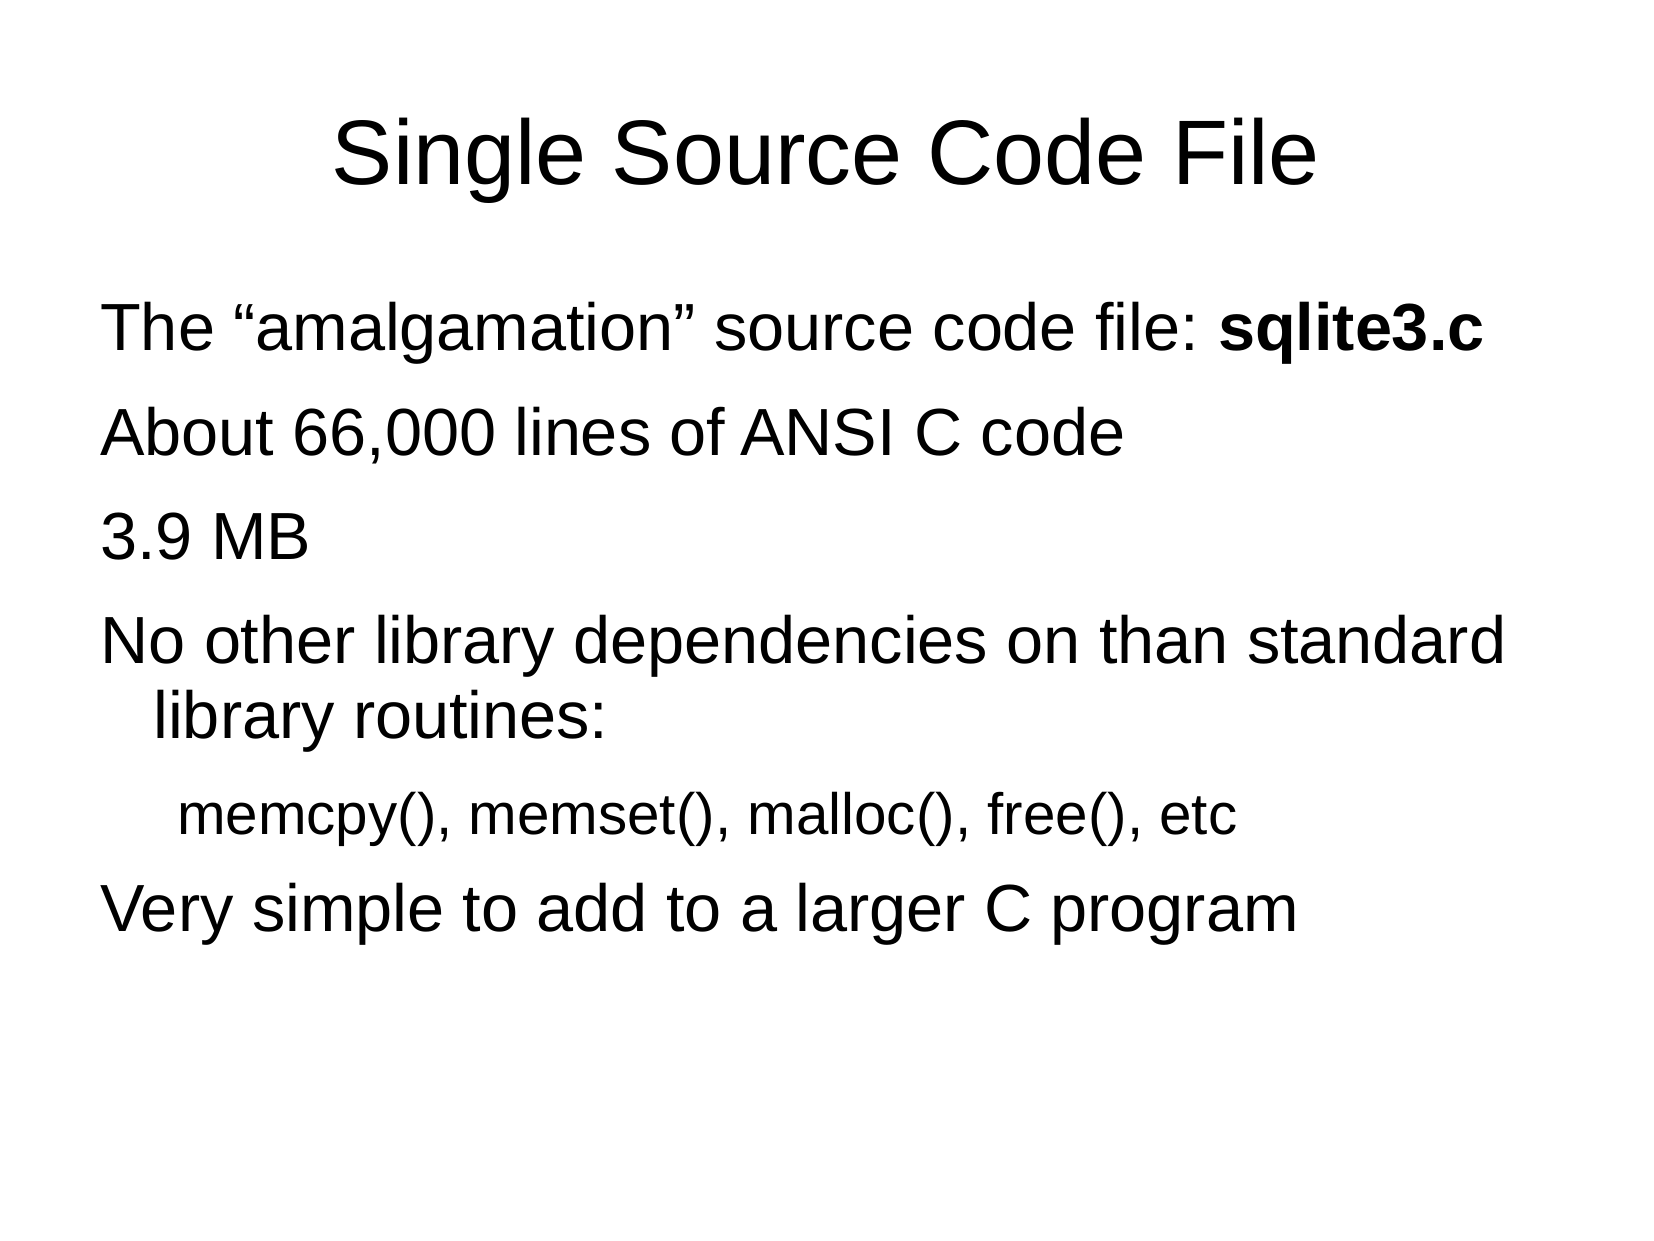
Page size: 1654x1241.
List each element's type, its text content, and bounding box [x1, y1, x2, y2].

list The “amalgamation” source code file: sqlite3.c About 66,000 lines of ANSI C code 3.9 MB No other library dependencies on than standard library routines: memcpy(), memset(), malloc(), free(), etc Very simple to add to a larger C program [82, 290, 1571, 1109]
title Single Source Code File [82, 49, 1571, 257]
